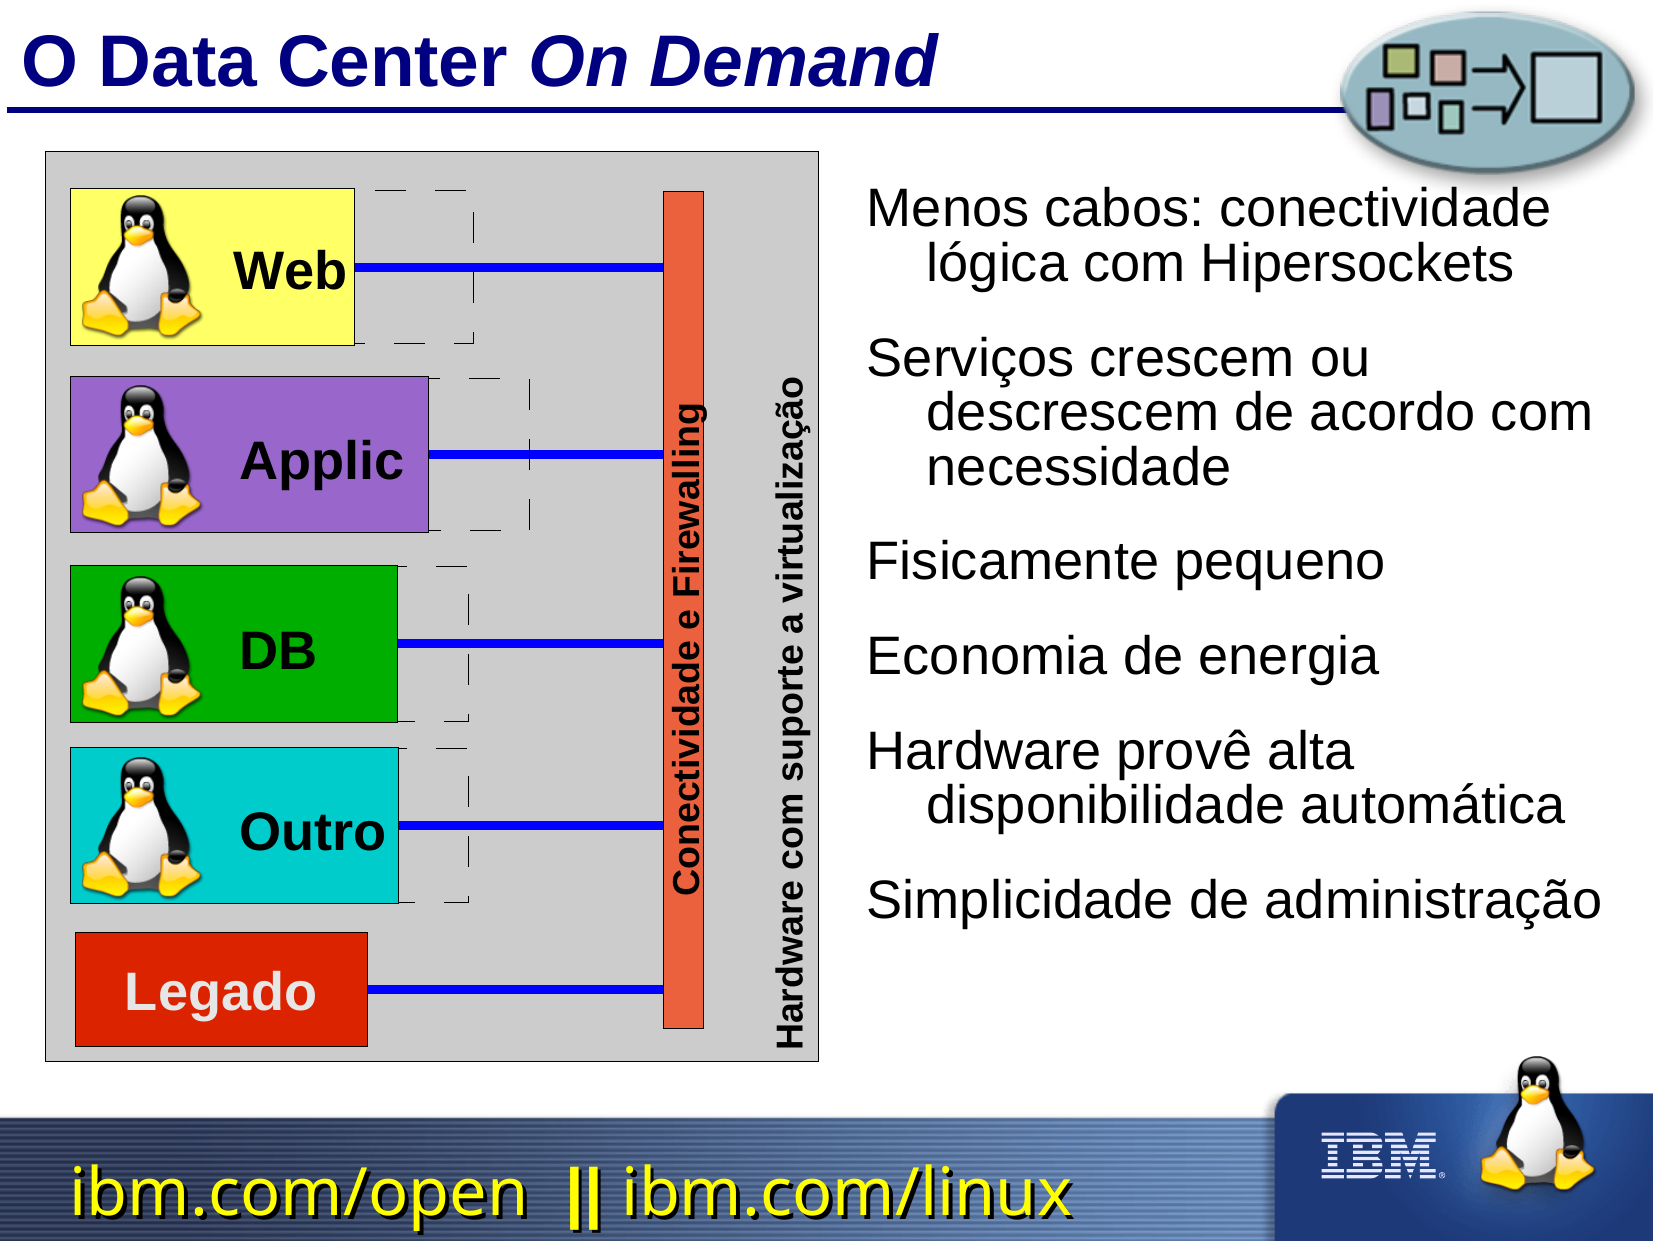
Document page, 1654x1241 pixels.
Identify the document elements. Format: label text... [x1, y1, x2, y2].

picture [1326, 0, 1653, 195]
text_box DB [239, 616, 326, 696]
text_box Applic [398, 567, 406, 591]
picture [71, 194, 216, 340]
text_box Legado [75, 932, 368, 1047]
picture [0, 1055, 1653, 1241]
text_box Web [233, 236, 355, 376]
picture [71, 384, 216, 530]
picture [71, 756, 216, 901]
picture [71, 575, 216, 720]
text_box [45, 151, 819, 1062]
text_box Conectividade e Firewalling [662, 323, 760, 897]
text_box Applic [239, 426, 406, 566]
list Menos cabos: conectividade lógica com Hipersockets Serviços crescem ou descrescem de acordo com necessidade Fisicamente pequeno Economia de energia Hardware provê alta disponibilidade automática Simplicidade de administração [866, 183, 1618, 1053]
text_box Hardware com suporte a virtualização [765, 369, 809, 1051]
text_box O Data Center On Demand [21, 15, 1326, 127]
text_box Outro [239, 797, 402, 878]
